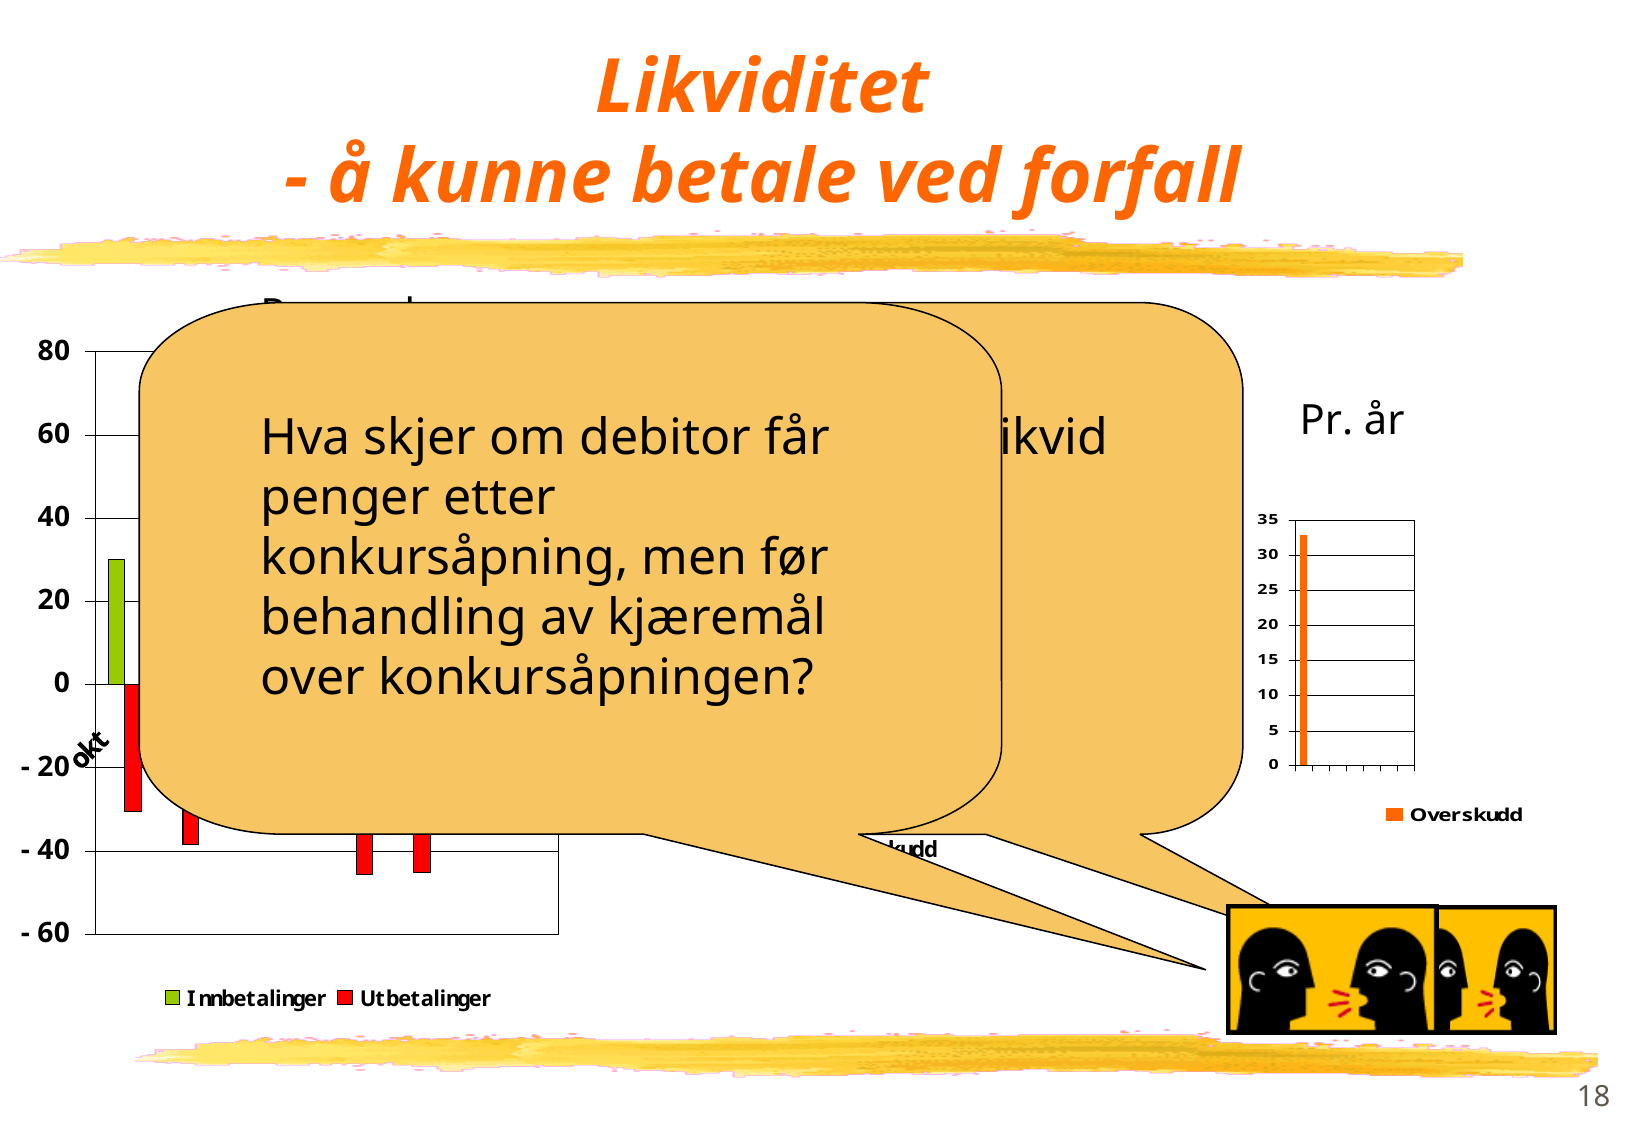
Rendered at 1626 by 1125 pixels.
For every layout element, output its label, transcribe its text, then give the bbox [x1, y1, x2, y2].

text_box Hva skjer om debitor får penger etter konkursåpning, men før behandling av kjæremål over konkursåpningen? [245, 397, 888, 713]
text_box [0, 302, 1269, 1030]
picture [0, 224, 1463, 288]
text_box Er debitor illikvid her? [1002, 397, 1161, 533]
text_box Pr. år [1284, 385, 1474, 451]
picture [135, 904, 1598, 1088]
title Likviditet - å kunne betale ved forfall [72, 29, 1454, 225]
text_box <number> [1516, 1050, 1626, 1125]
chart [1237, 491, 1626, 835]
text_box Pr. mnd. [245, 278, 529, 305]
